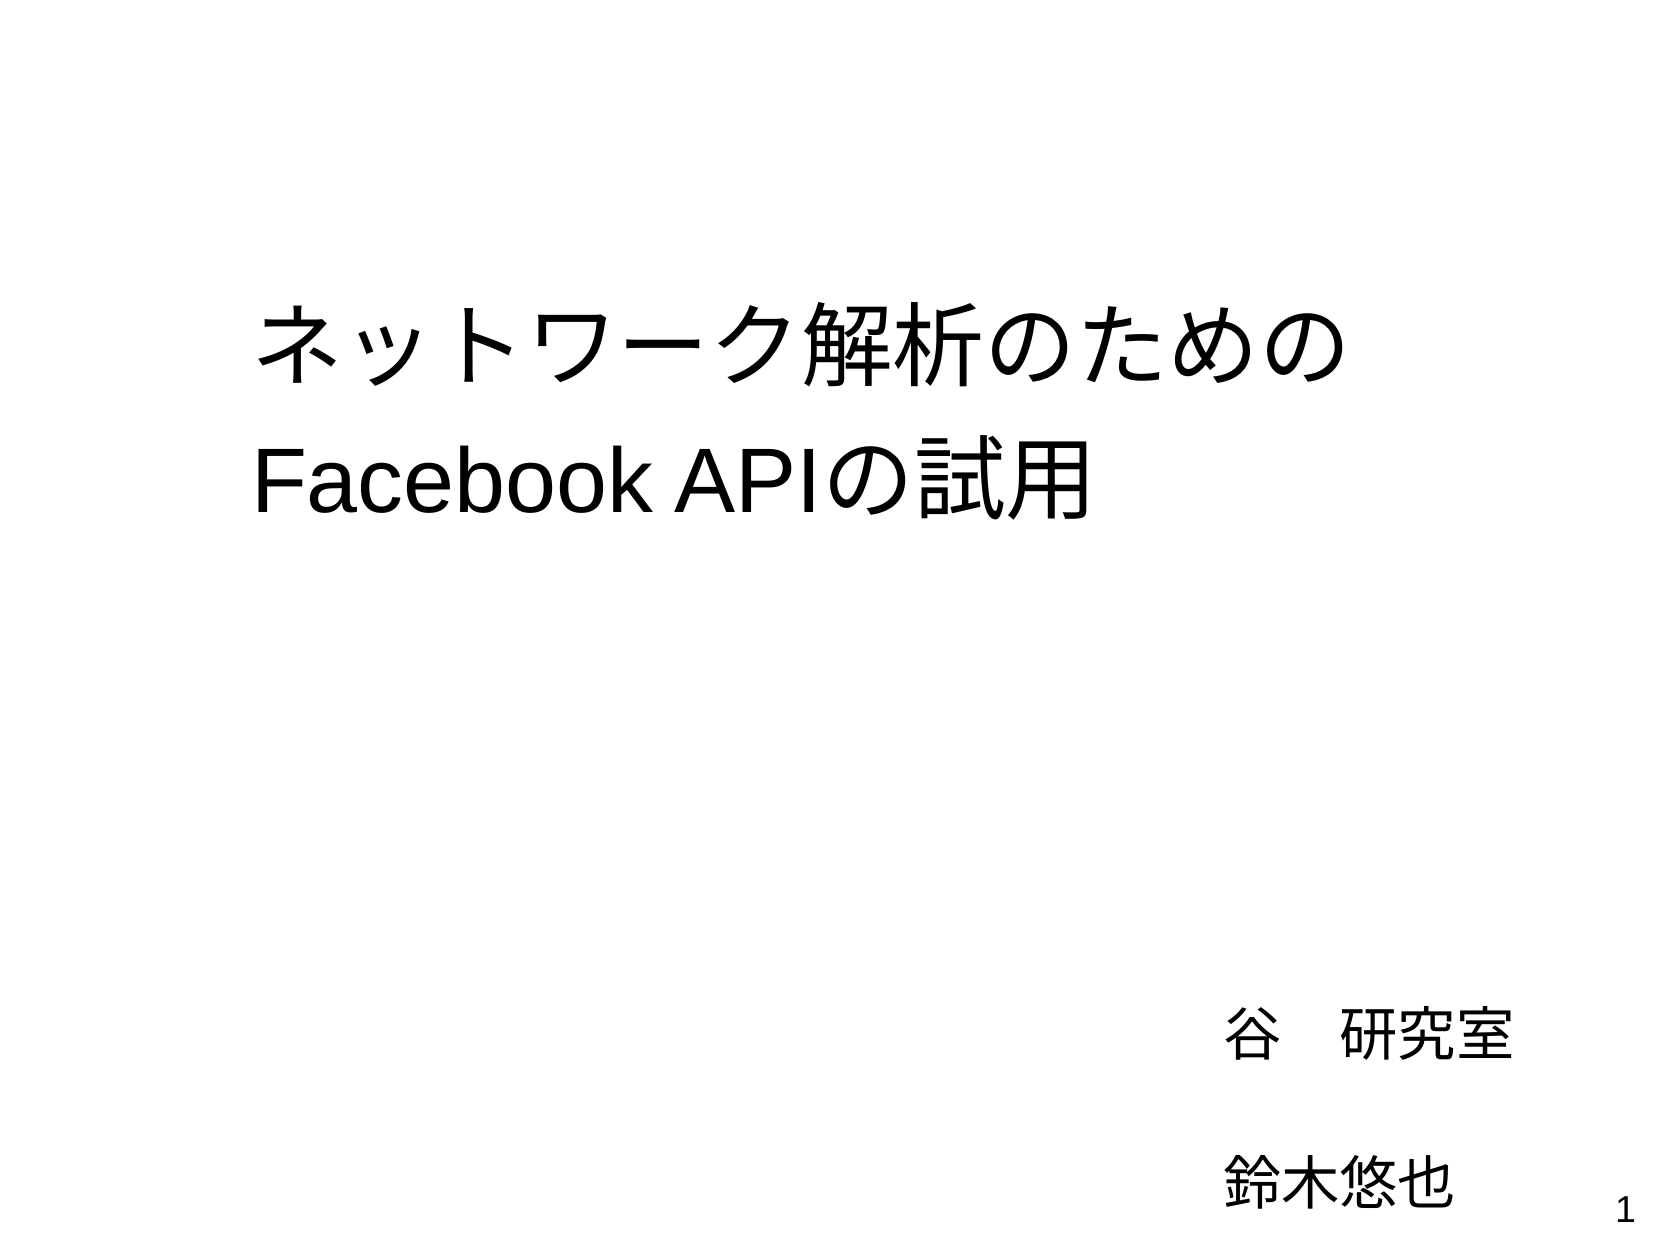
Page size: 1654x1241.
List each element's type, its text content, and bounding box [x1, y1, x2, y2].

text_box ネットワーク解析のための Facebook APIの試用 [236, 265, 1268, 475]
text_box 1 [1600, 1181, 1651, 1239]
text_box 谷 研究室 鈴木悠也 [1208, 980, 1510, 1171]
